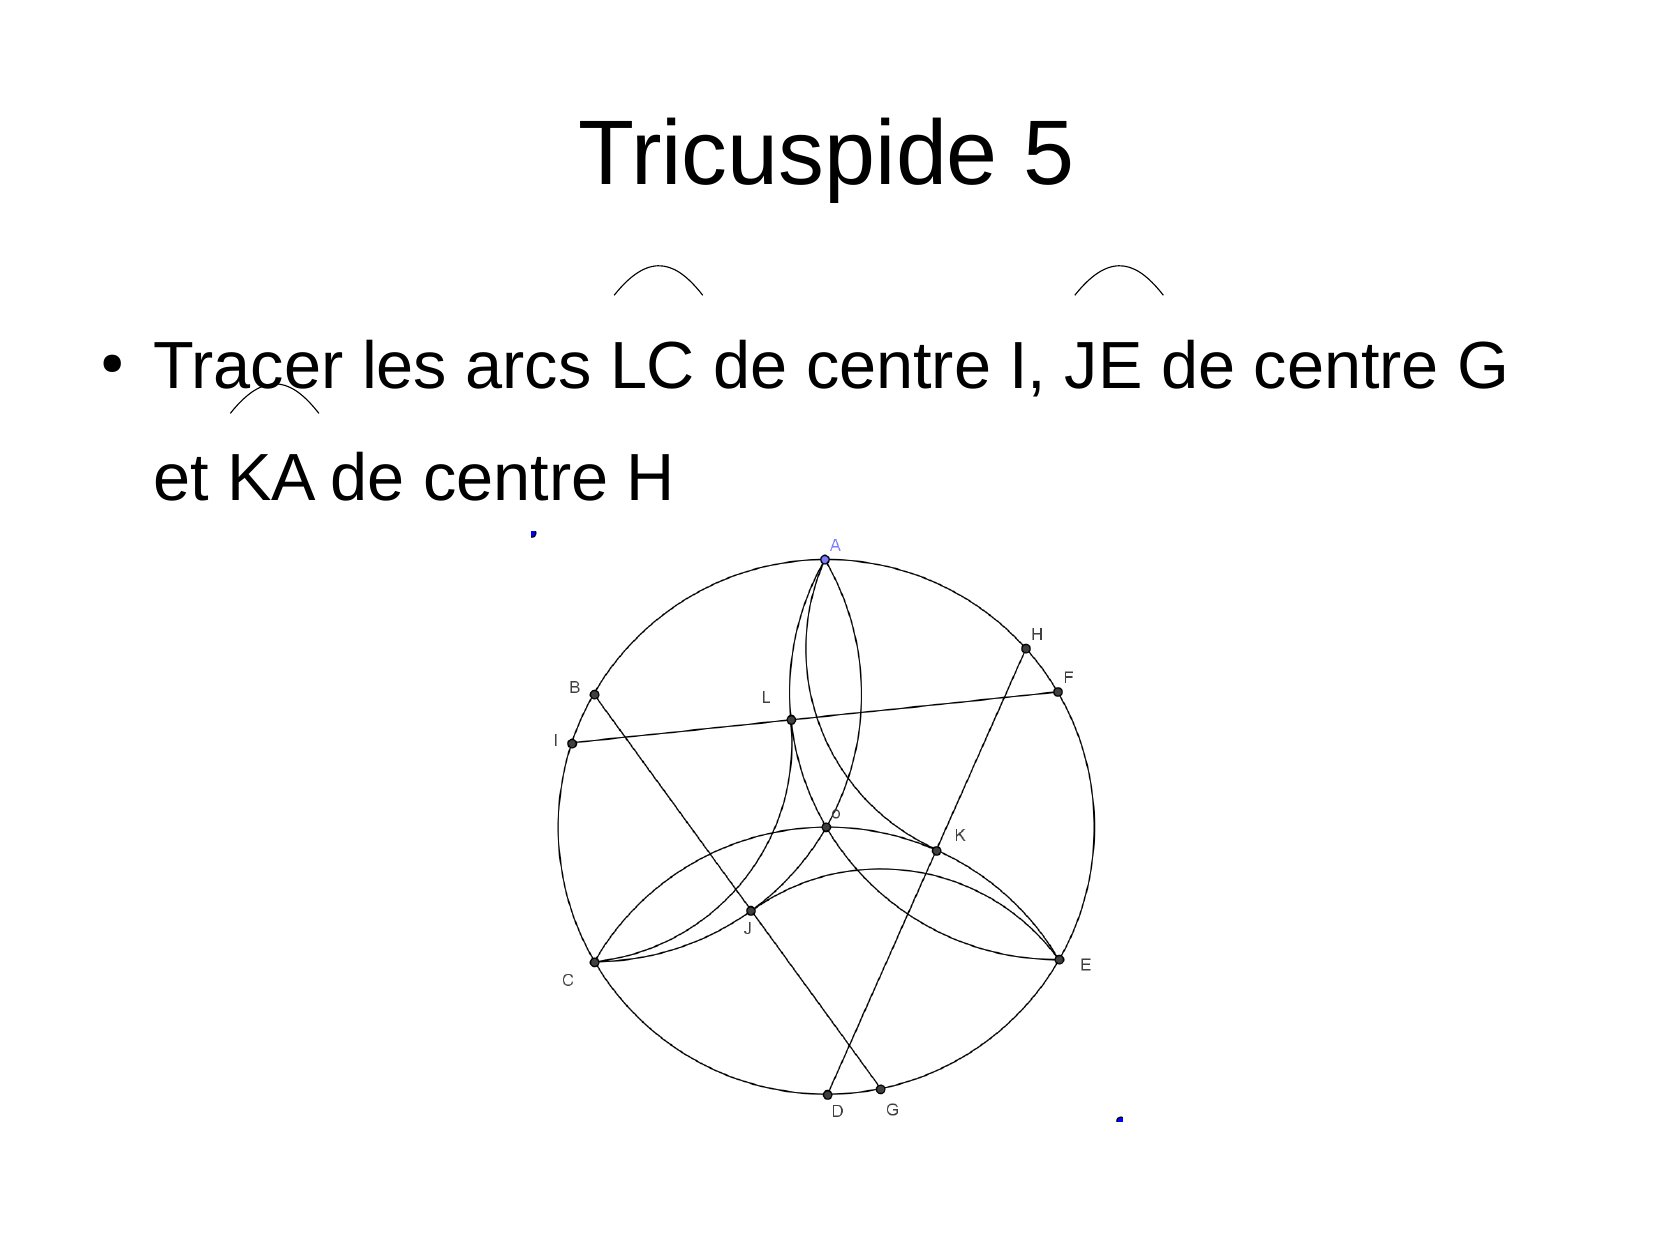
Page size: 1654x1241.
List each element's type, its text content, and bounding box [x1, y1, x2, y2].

picture [531, 531, 1123, 1123]
list Tracer les arcs LC de centre I, JE de centre G et KA de centre H [82, 290, 1565, 562]
title Tricuspide 5 [82, 56, 1571, 250]
